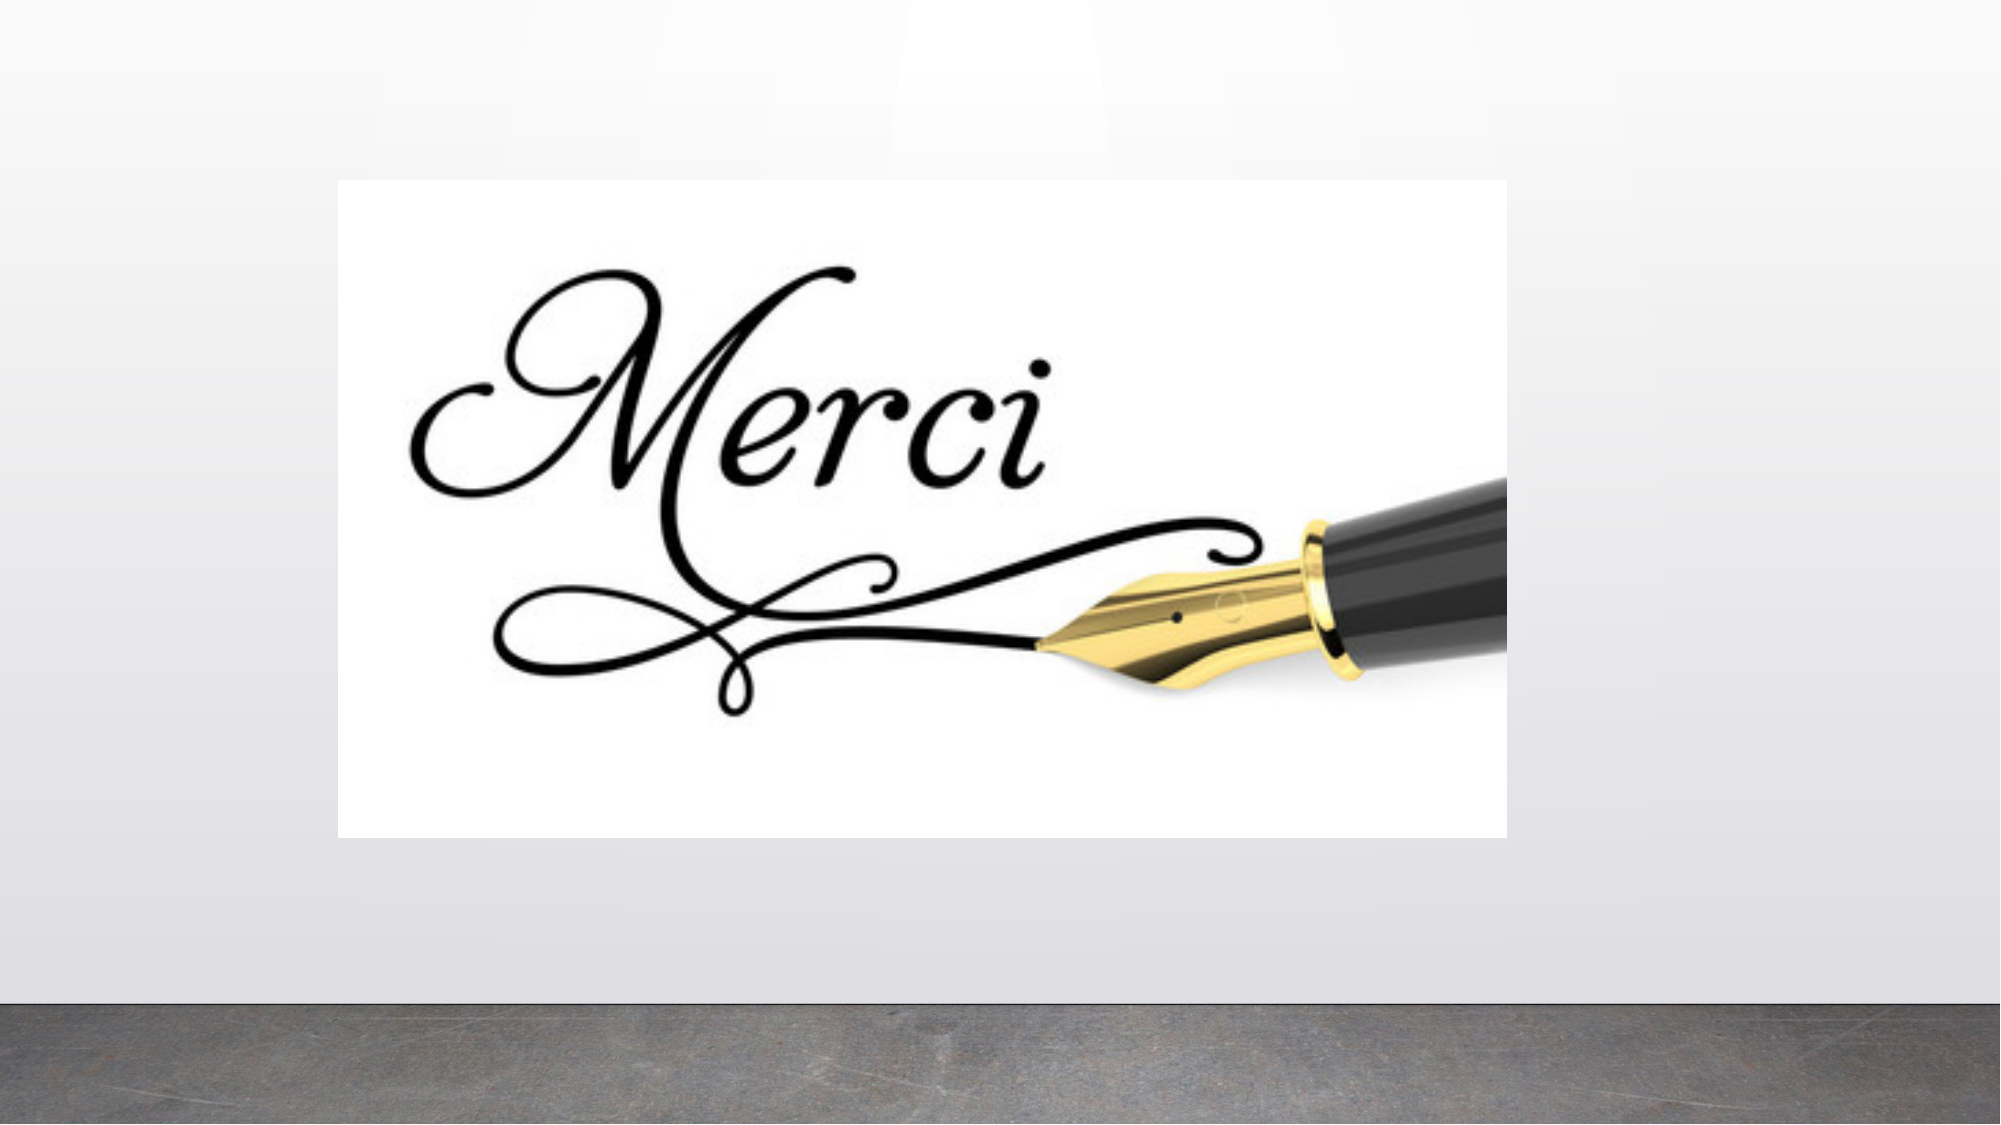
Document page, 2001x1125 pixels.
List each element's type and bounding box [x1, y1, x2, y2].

picture [338, 180, 1507, 839]
picture [0, 1004, 2000, 1124]
